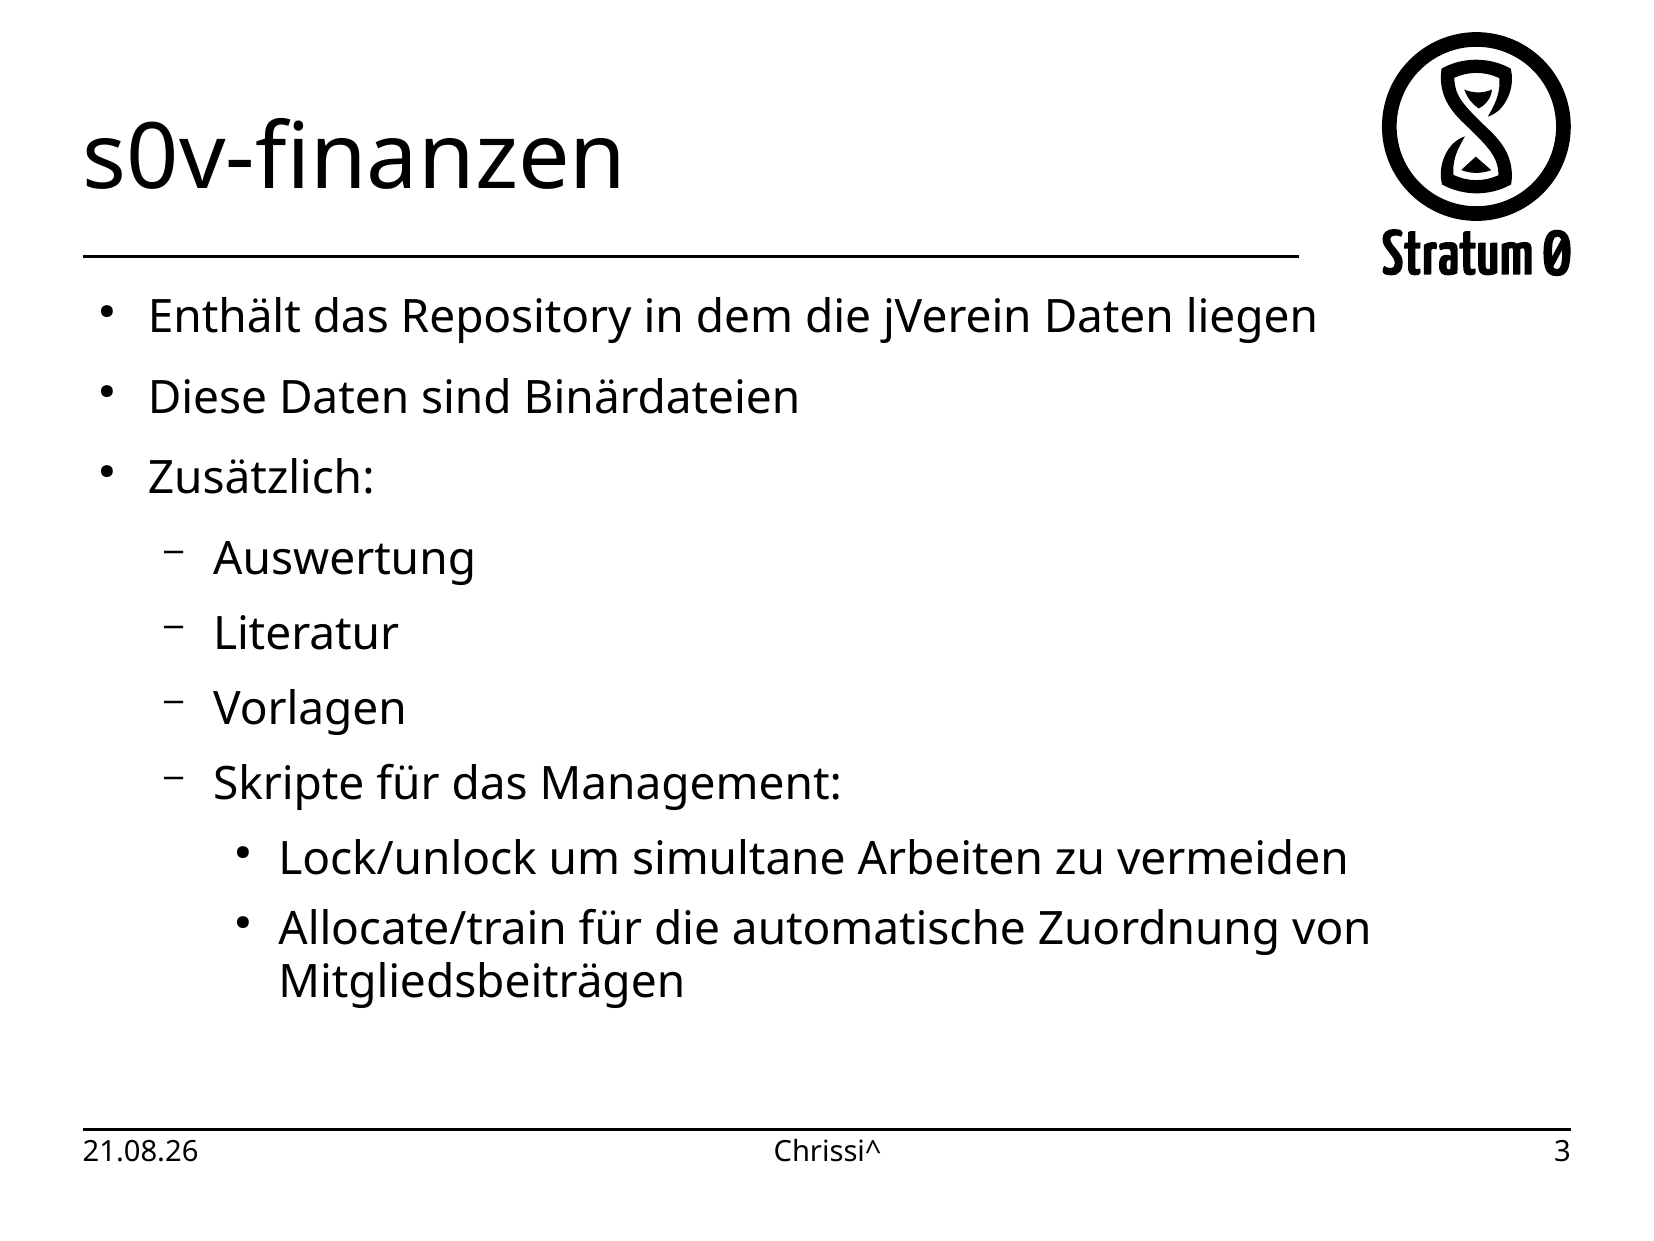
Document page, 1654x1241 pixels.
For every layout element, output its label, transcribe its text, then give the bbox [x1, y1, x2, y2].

list Enthält das Repository in dem die jVerein Daten liegen Diese Daten sind Binärdateien Zusätzlich: Auswertung Literatur Vorlagen Skripte für das Management: Lock/unlock um simultane Arbeiten zu vermeiden Allocate/train für die automatische Zuordnung von Mitgliedsbeiträgen [82, 290, 1538, 1010]
title s0v-finanzen [82, 49, 1300, 257]
